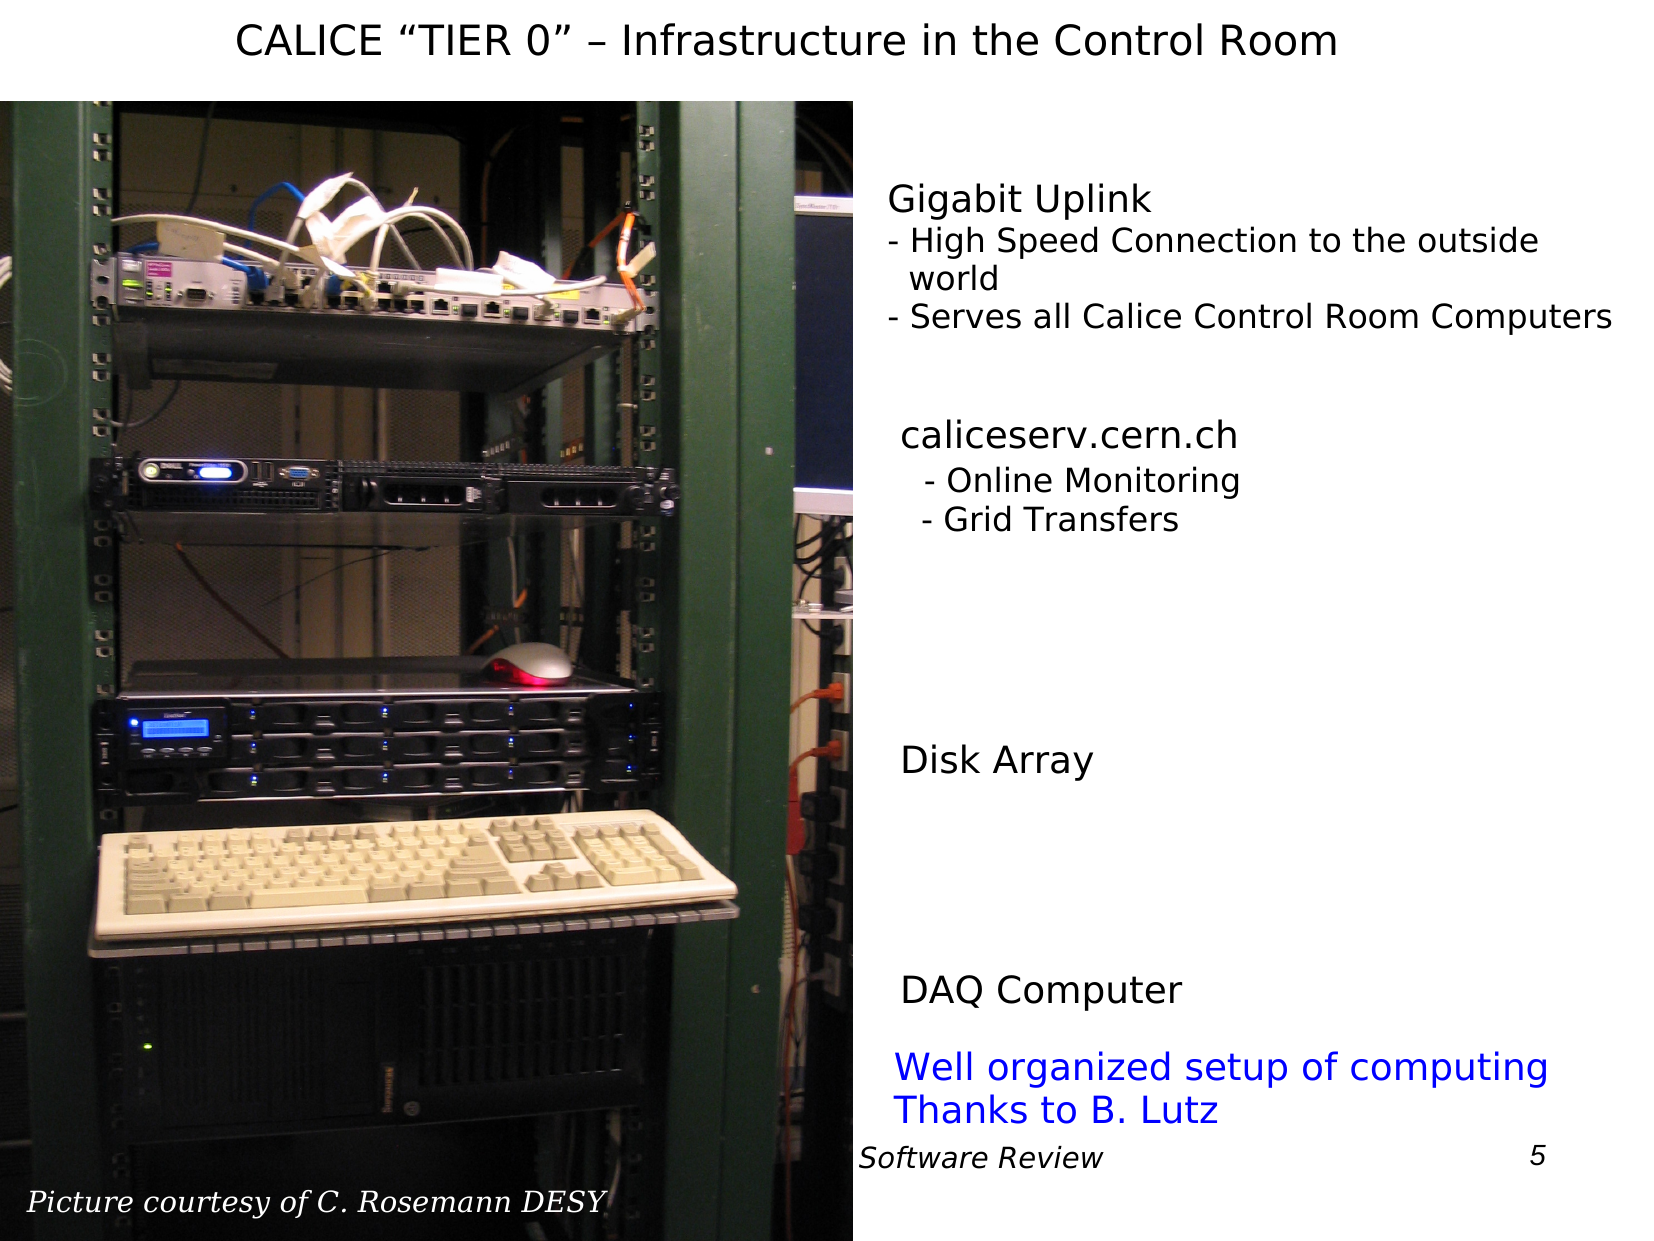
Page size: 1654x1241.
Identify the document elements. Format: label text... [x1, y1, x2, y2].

text_box DAQ Computer [900, 969, 1177, 1013]
text_box Disk Array [900, 738, 1091, 783]
text_box Picture courtesy of C. Rosemann DESY [26, 1185, 596, 1220]
text_box Well organized setup of computing Thanks to B. Lutz [893, 1045, 1537, 1133]
text_box Gigabit Uplink - High Speed Connection to the outside world - Serves all Calice Control Room Computers [887, 177, 1601, 337]
text_box caliceserv.cern.ch - Online Monitoring - Grid Transfers [900, 413, 1236, 540]
picture [0, 101, 853, 1241]
text_box CALICE “TIER 0” – Infrastructure in the Control Room [235, 16, 1337, 66]
